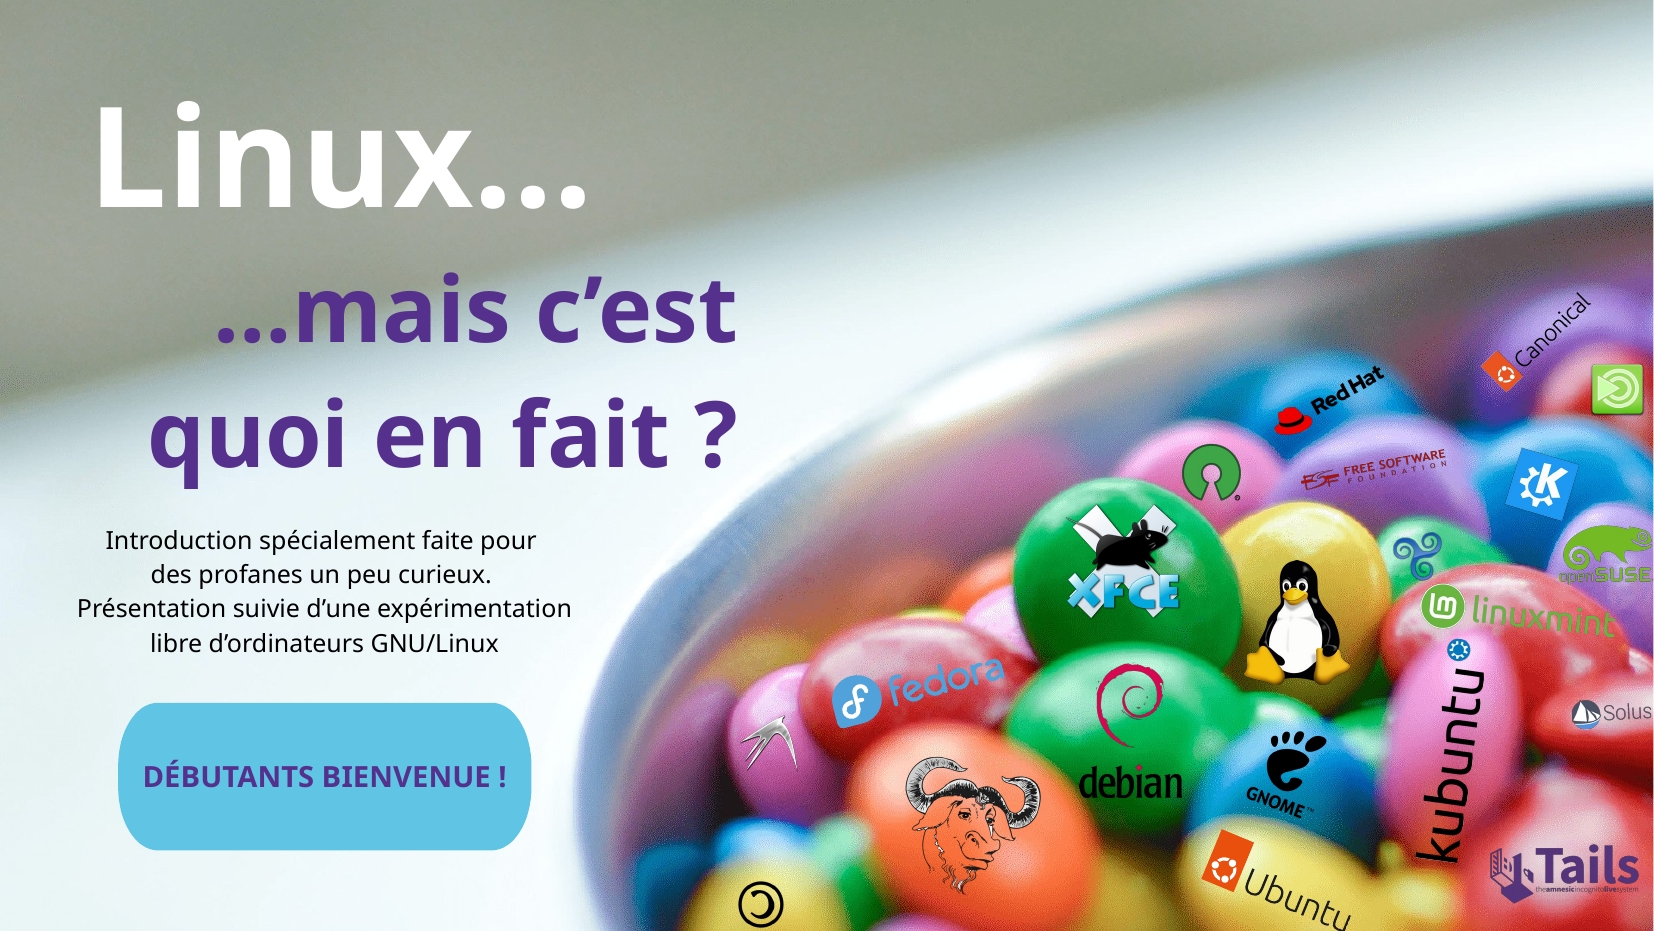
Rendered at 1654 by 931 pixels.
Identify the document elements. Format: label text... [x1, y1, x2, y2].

title Linux... [88, 57, 686, 249]
text_box DÉBUTANTS BIENVENUE ! [118, 702, 532, 851]
picture [0, 0, 1654, 931]
title Introduction spécialement faite pour des profanes un peu curieux. Présentation suivie d’une expérimentation libre d’ordinateurs GNU/Linux [59, 503, 591, 680]
title …mais c’est quoi en fait ? [135, 244, 739, 495]
